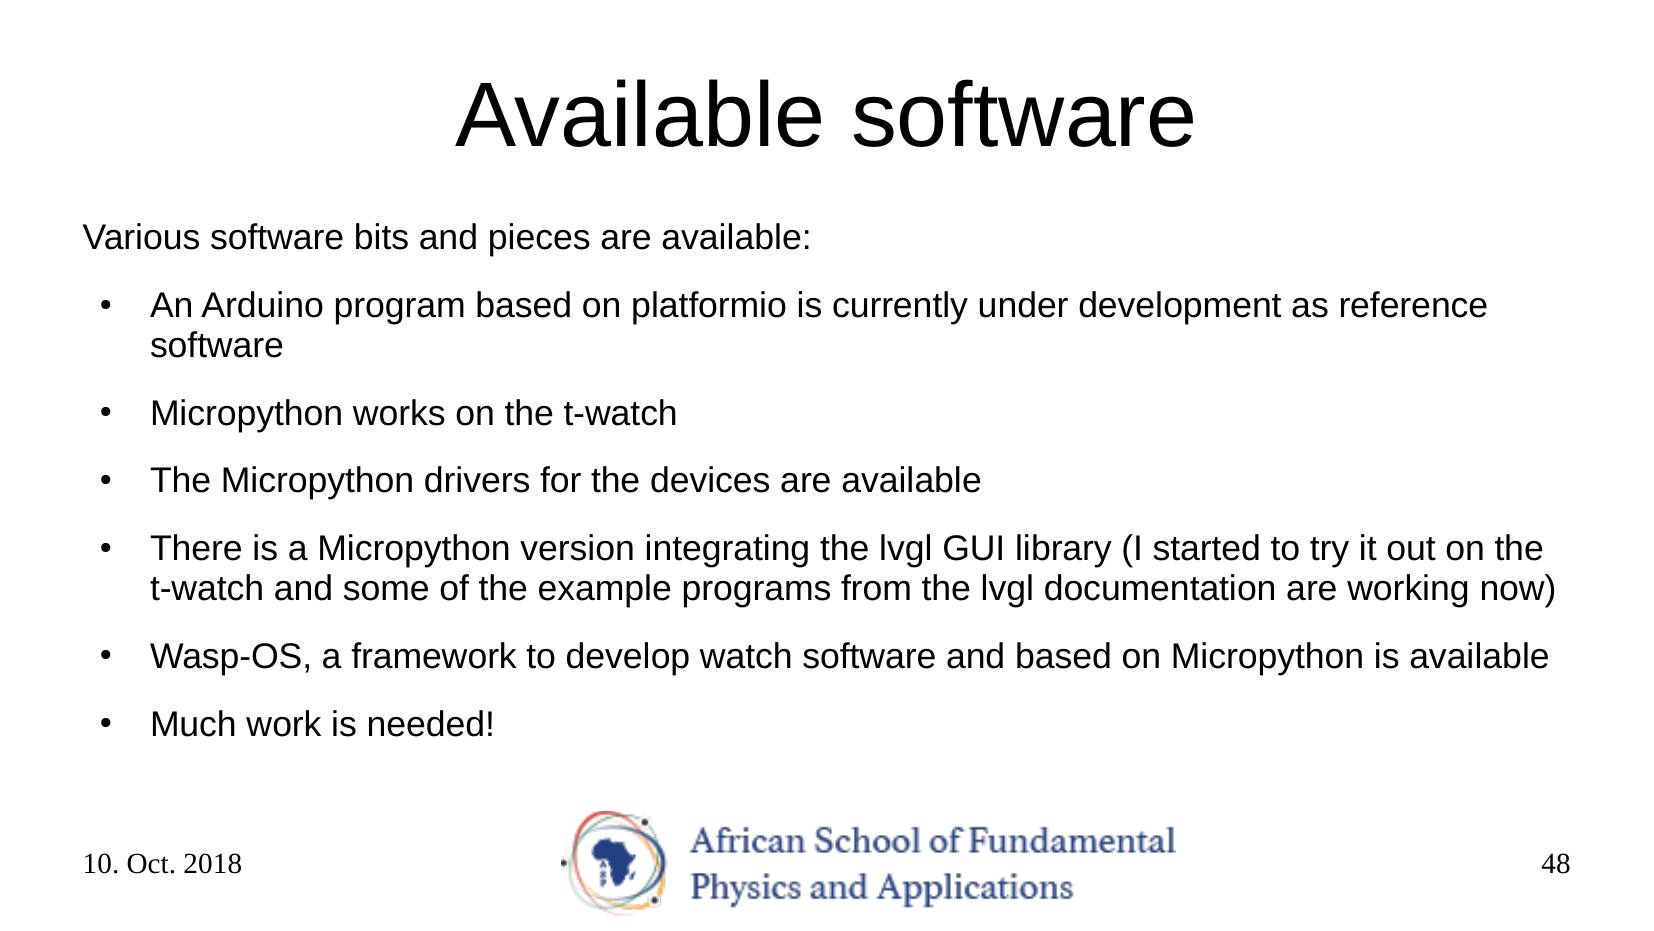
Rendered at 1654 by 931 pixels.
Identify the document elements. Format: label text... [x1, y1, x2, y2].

list Various software bits and pieces are available: An Arduino program based on platformio is currently under development as reference software Micropython works on the t-watch The Micropython drivers for the devices are available There is a Micropython version integrating the lvgl GUI library (I started to try it out on the t-watch and some of the example programs from the lvgl documentation are working now) Wasp-OS, a framework to develop watch software and based on Micropython is available Much work is needed! [82, 217, 1571, 758]
picture [561, 811, 1176, 916]
title Available software [82, 37, 1571, 193]
